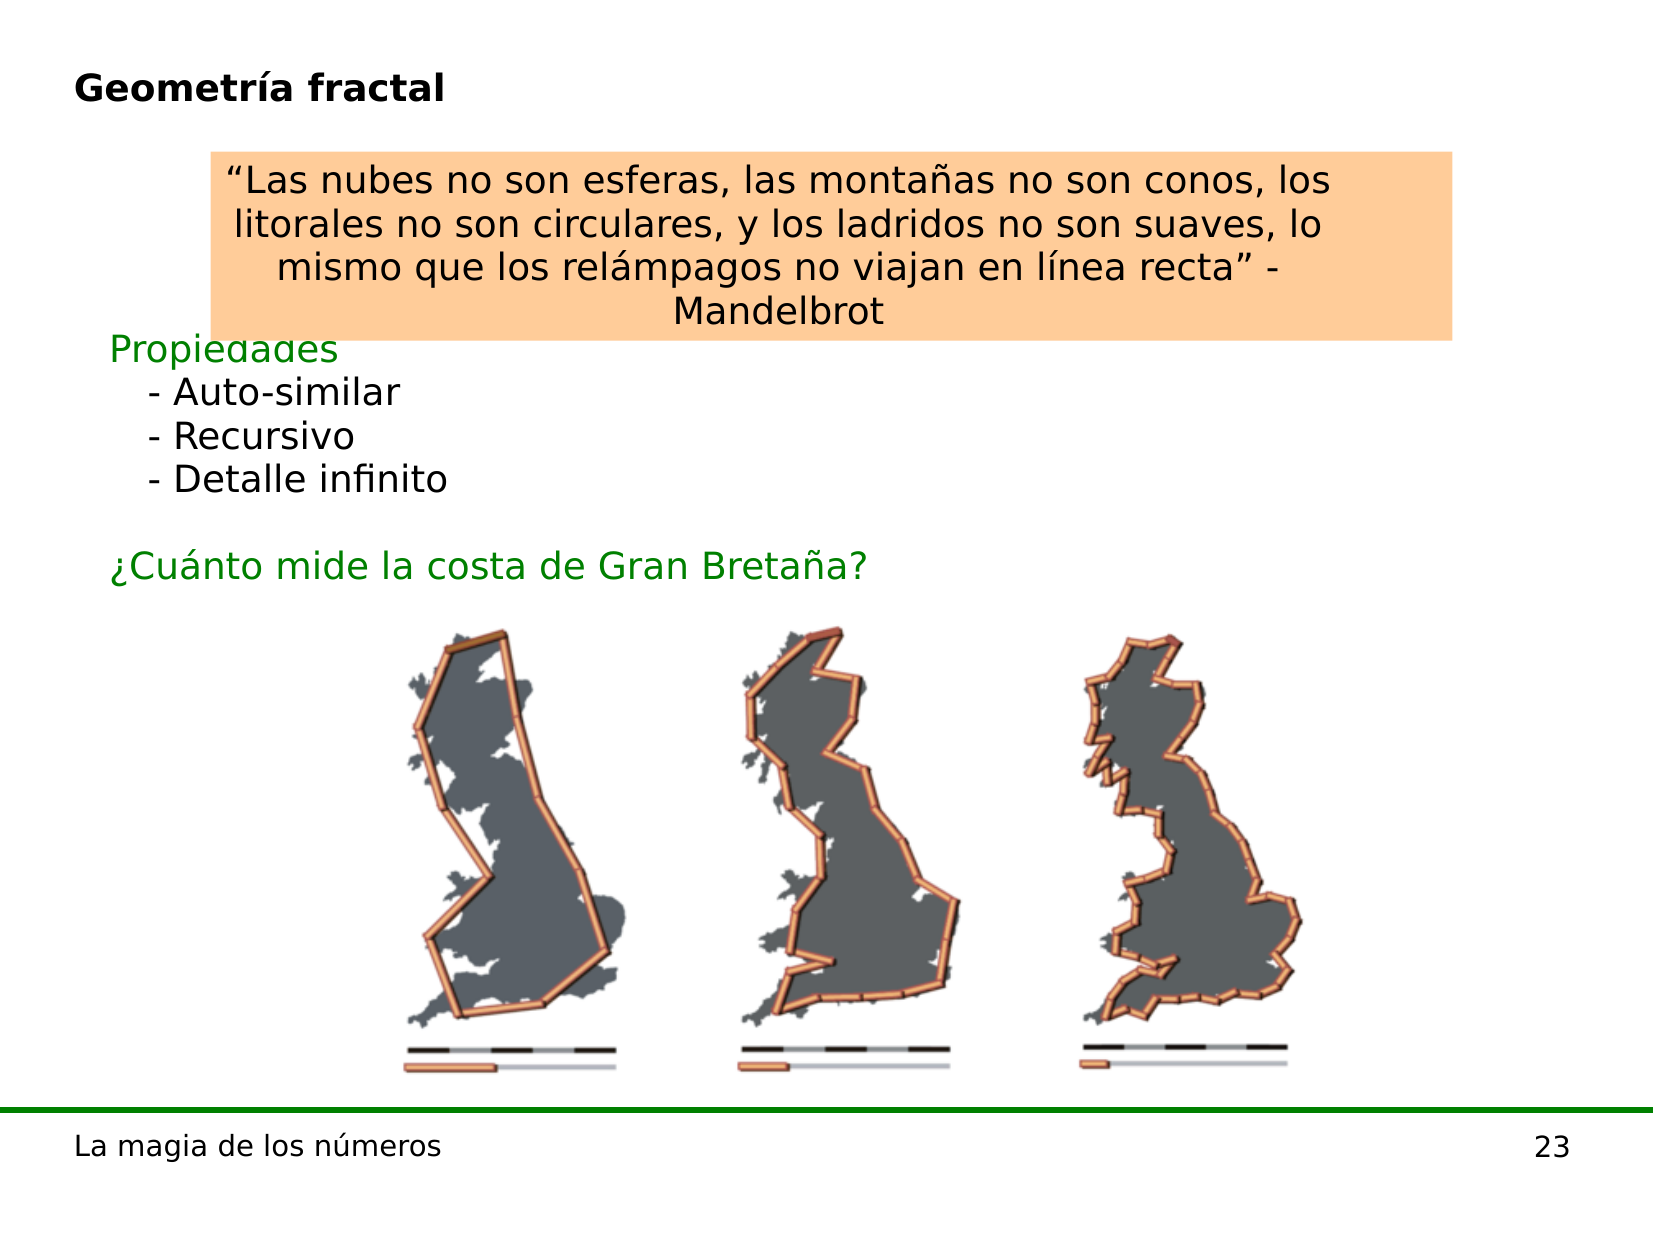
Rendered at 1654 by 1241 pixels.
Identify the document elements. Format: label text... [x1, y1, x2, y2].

picture [1065, 620, 1306, 1082]
picture [723, 612, 969, 1085]
text_box La magia de los números [59, 1122, 975, 1172]
text_box “Las nubes no son esferas, las montañas no son conos, los litorales no son circulares, y los ladridos no son suaves, lo mismo que los relámpagos no viajan en línea recta” - Mandelbrot [210, 151, 1453, 298]
text_box Geometría fractal Propiedades - Auto-similar - Recursivo - Detalle infinito ¿Cuánto mide la costa de Gran Bretaña? [59, 59, 1396, 597]
picture [389, 614, 635, 1086]
